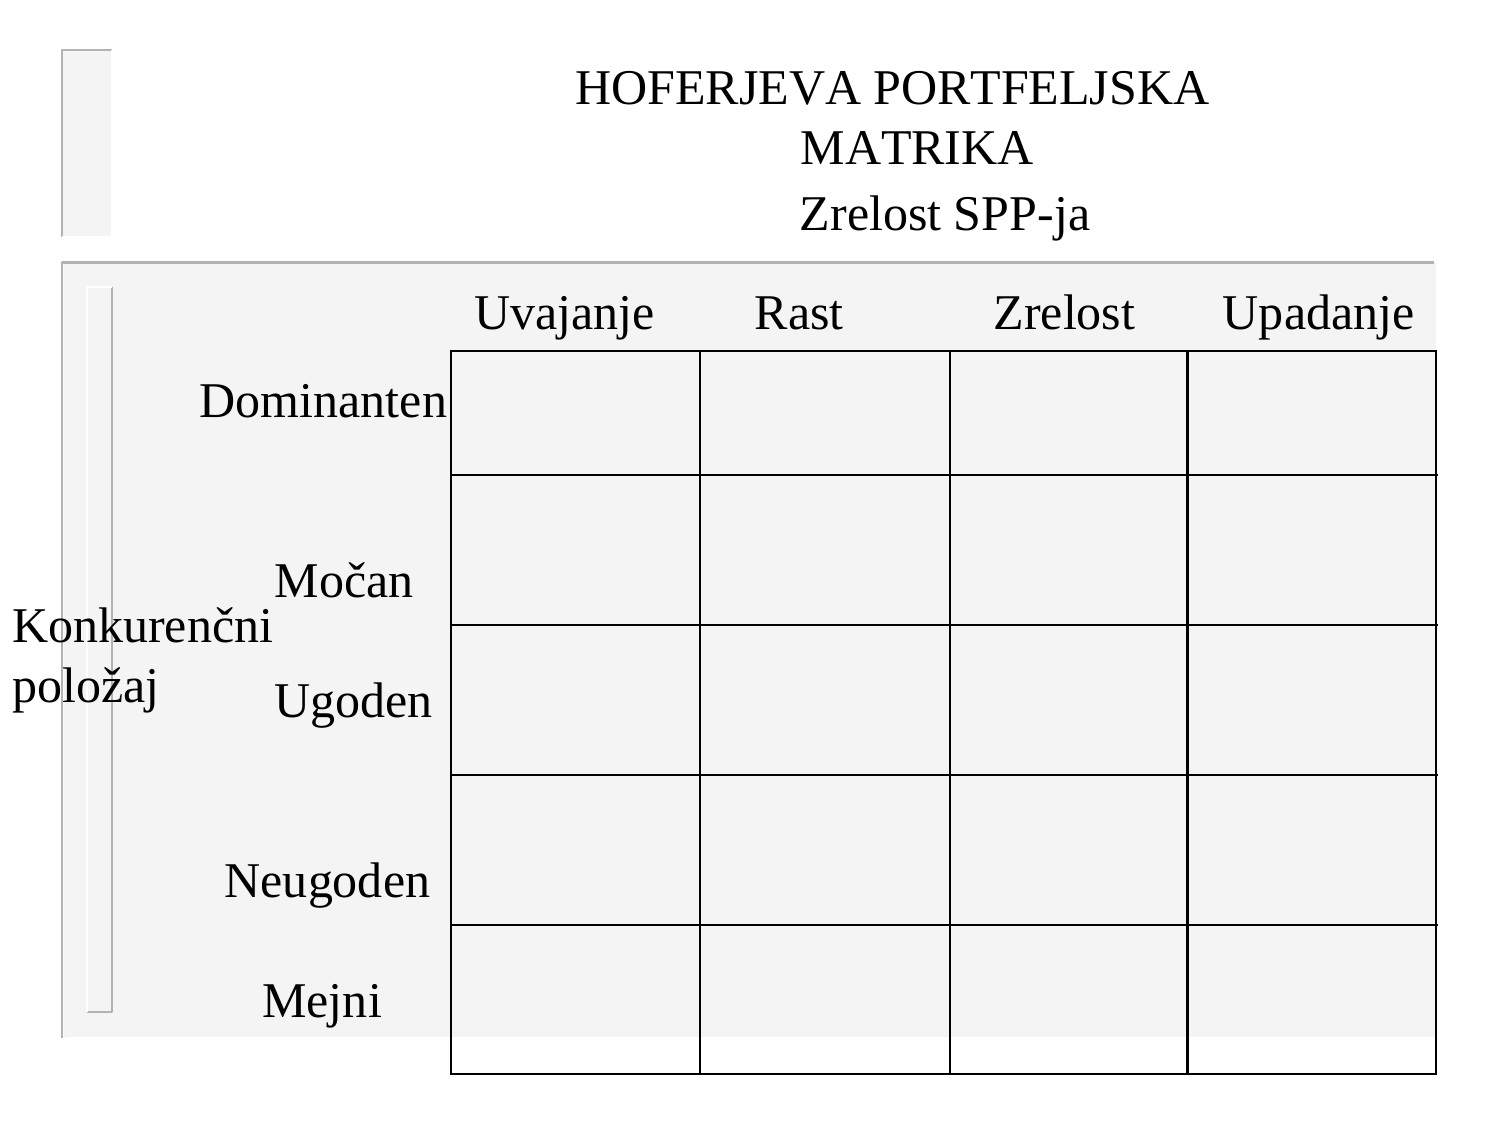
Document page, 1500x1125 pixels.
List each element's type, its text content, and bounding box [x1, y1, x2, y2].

text_box Konkurenčni položaj [0, 584, 289, 721]
text_box Uvajanje Rast Zrelost Upadanje [459, 272, 1431, 348]
text_box HOFERJEVA PORTFELJSKA MATRIKA [560, 47, 1225, 183]
text_box Zrelost SPP-ja [622, 172, 1119, 248]
text_box Dominanten Močan Ugoden Neugoden Mejni [184, 359, 463, 1125]
